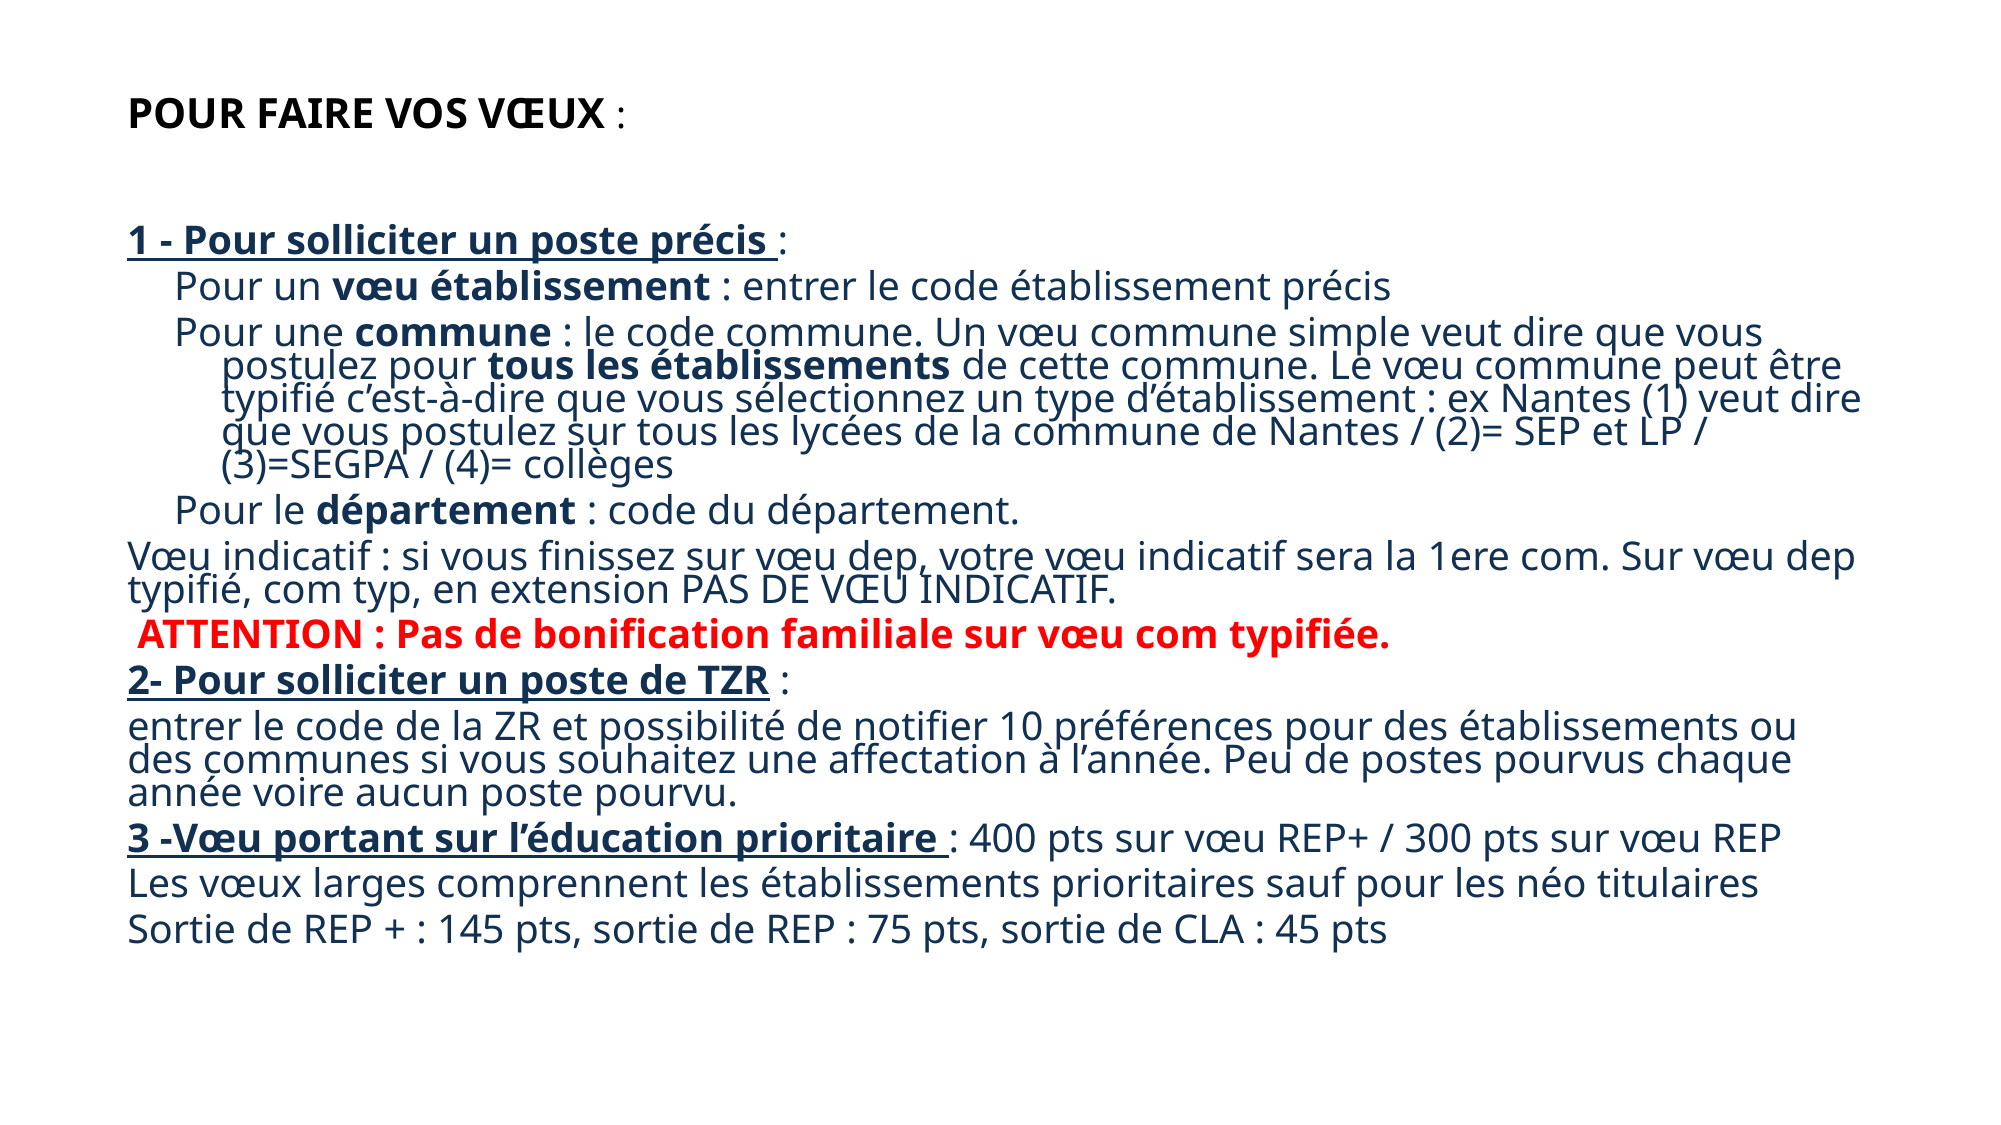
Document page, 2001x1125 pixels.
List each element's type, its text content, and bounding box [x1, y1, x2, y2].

title POUR FAIRE VOS VŒUX : [112, 53, 1915, 171]
list 1 - Pour solliciter un poste précis : Pour un vœu établissement : entrer le code établissement précis Pour une commune : le code commune. Un vœu commune simple veut dire que vous postulez pour tous les établissements de cette commune. Le vœu commune peut être typifié c’est-à-dire que vous sélectionnez un type d’établissement : ex Nantes (1) veut dire que vous postulez sur tous les lycées de la commune de Nantes / (2)= SEP et LP / (3)=SEGPA / (4)= collèges Pour le département : code du département. Vœu indicatif : si vous finissez sur vœu dep, votre vœu indicatif sera la 1ere com. Sur vœu dep typifié, com typ, en extension PAS DE VŒU INDICATIF. ATTENTION : Pas de bonification familiale sur vœu com typifiée. 2- Pour solliciter un poste de TZR : entrer le code de la ZR et possibilité de notifier 10 préférences pour des établissements ou des communes si vous souhaitez une affectation à l’année. Peu de postes pourvus chaque année voire aucun poste pourvu. 3 -Vœu portant sur l’éducation prioritaire : 400 pts sur vœu REP+ / 300 pts sur vœu REP Les vœux larges comprennent les établissements prioritaires sauf pour les néo titulaires Sortie de REP + : 145 pts, sortie de REP : 75 pts, sortie de CLA : 45 pts [112, 170, 1888, 1054]
